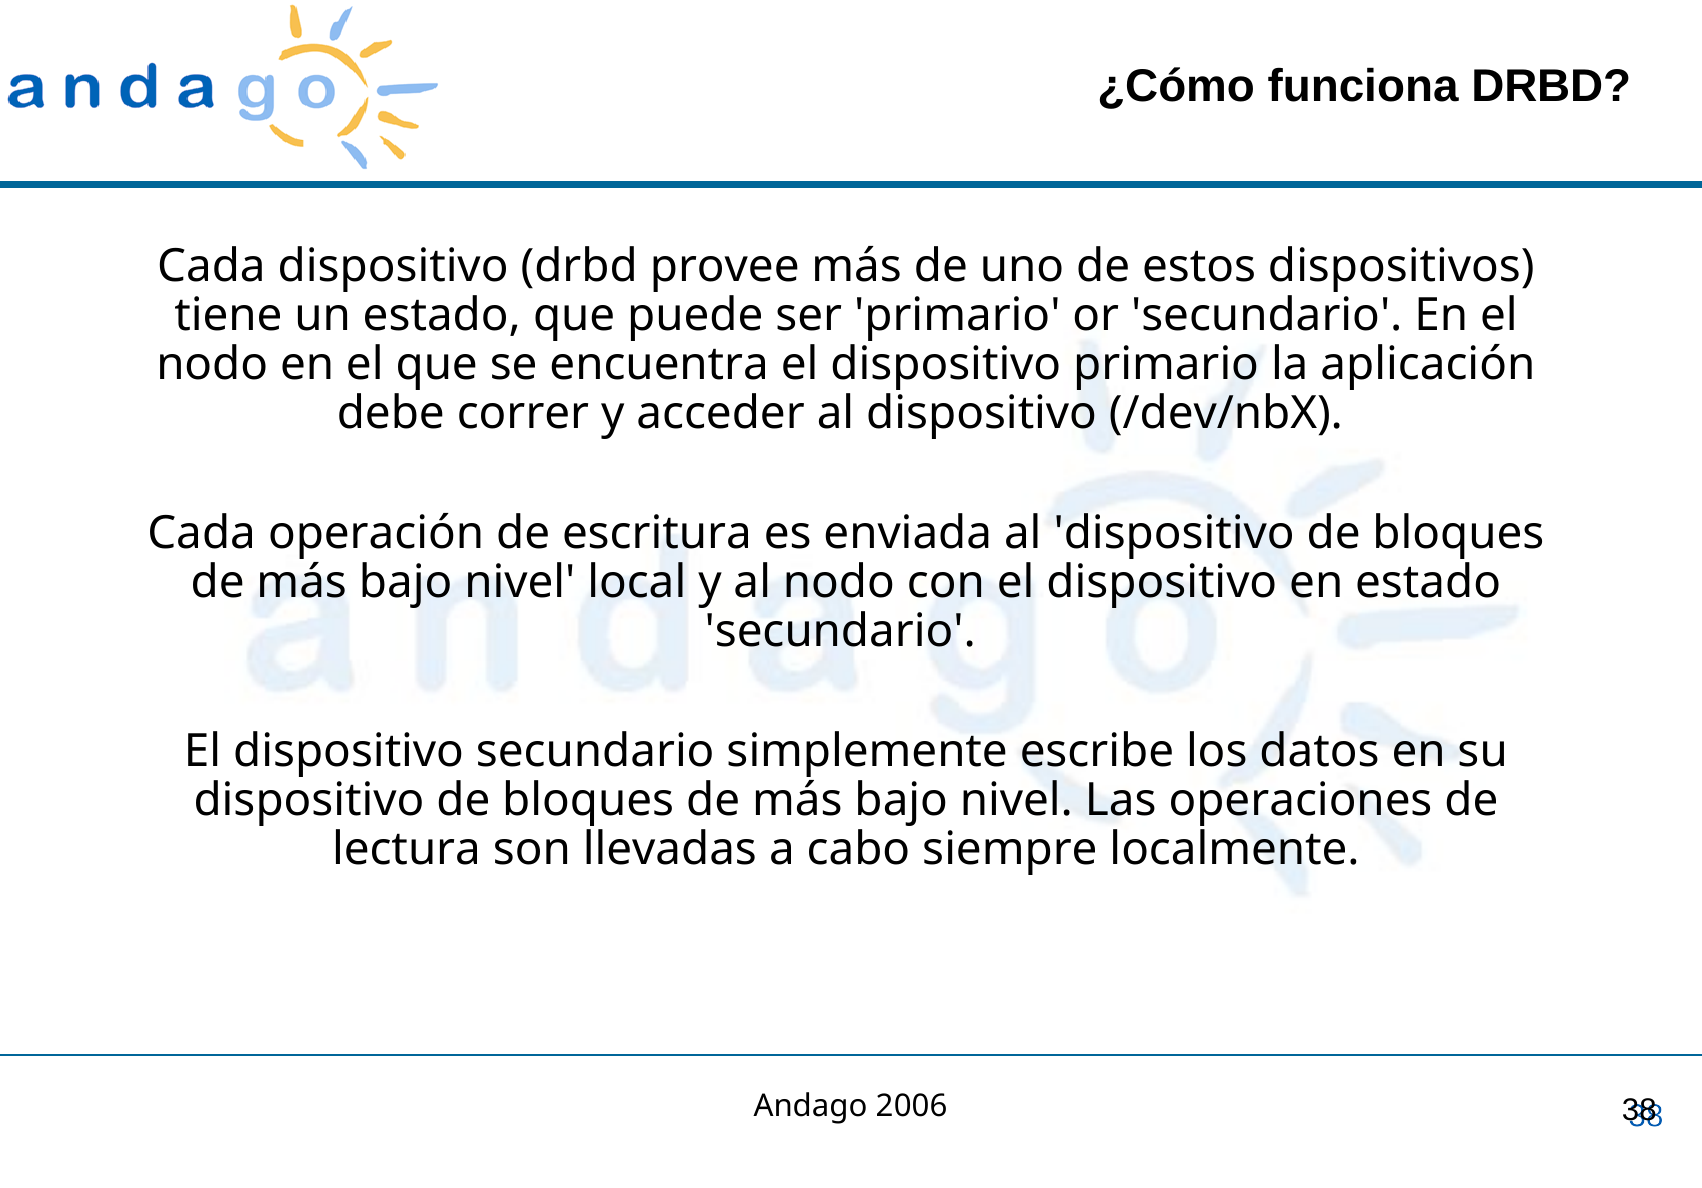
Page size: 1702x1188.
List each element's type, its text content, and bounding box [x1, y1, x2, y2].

title ¿Cómo funciona DRBD? [255, 0, 1702, 188]
subtitle Cada dispositivo (drbd provee más de uno de estos dispositivos) tiene un estado, que puede ser 'primario' or 'secundario'. En el nodo en el que se encuentra el dispositivo primario la aplicación debe correr y acceder al dispositivo (/dev/nbX). Cada operación de escritura es enviada al 'dispositivo de bloques de más bajo nivel' local y al nodo con el dispositivo en estado 'secundario'. El dispositivo secundario simplemente escribe los datos en su dispositivo de bloques de más bajo nivel. Las operaciones de lectura son llevadas a cabo siempre localmente. [123, 262, 1570, 975]
picture [0, 0, 255, 175]
